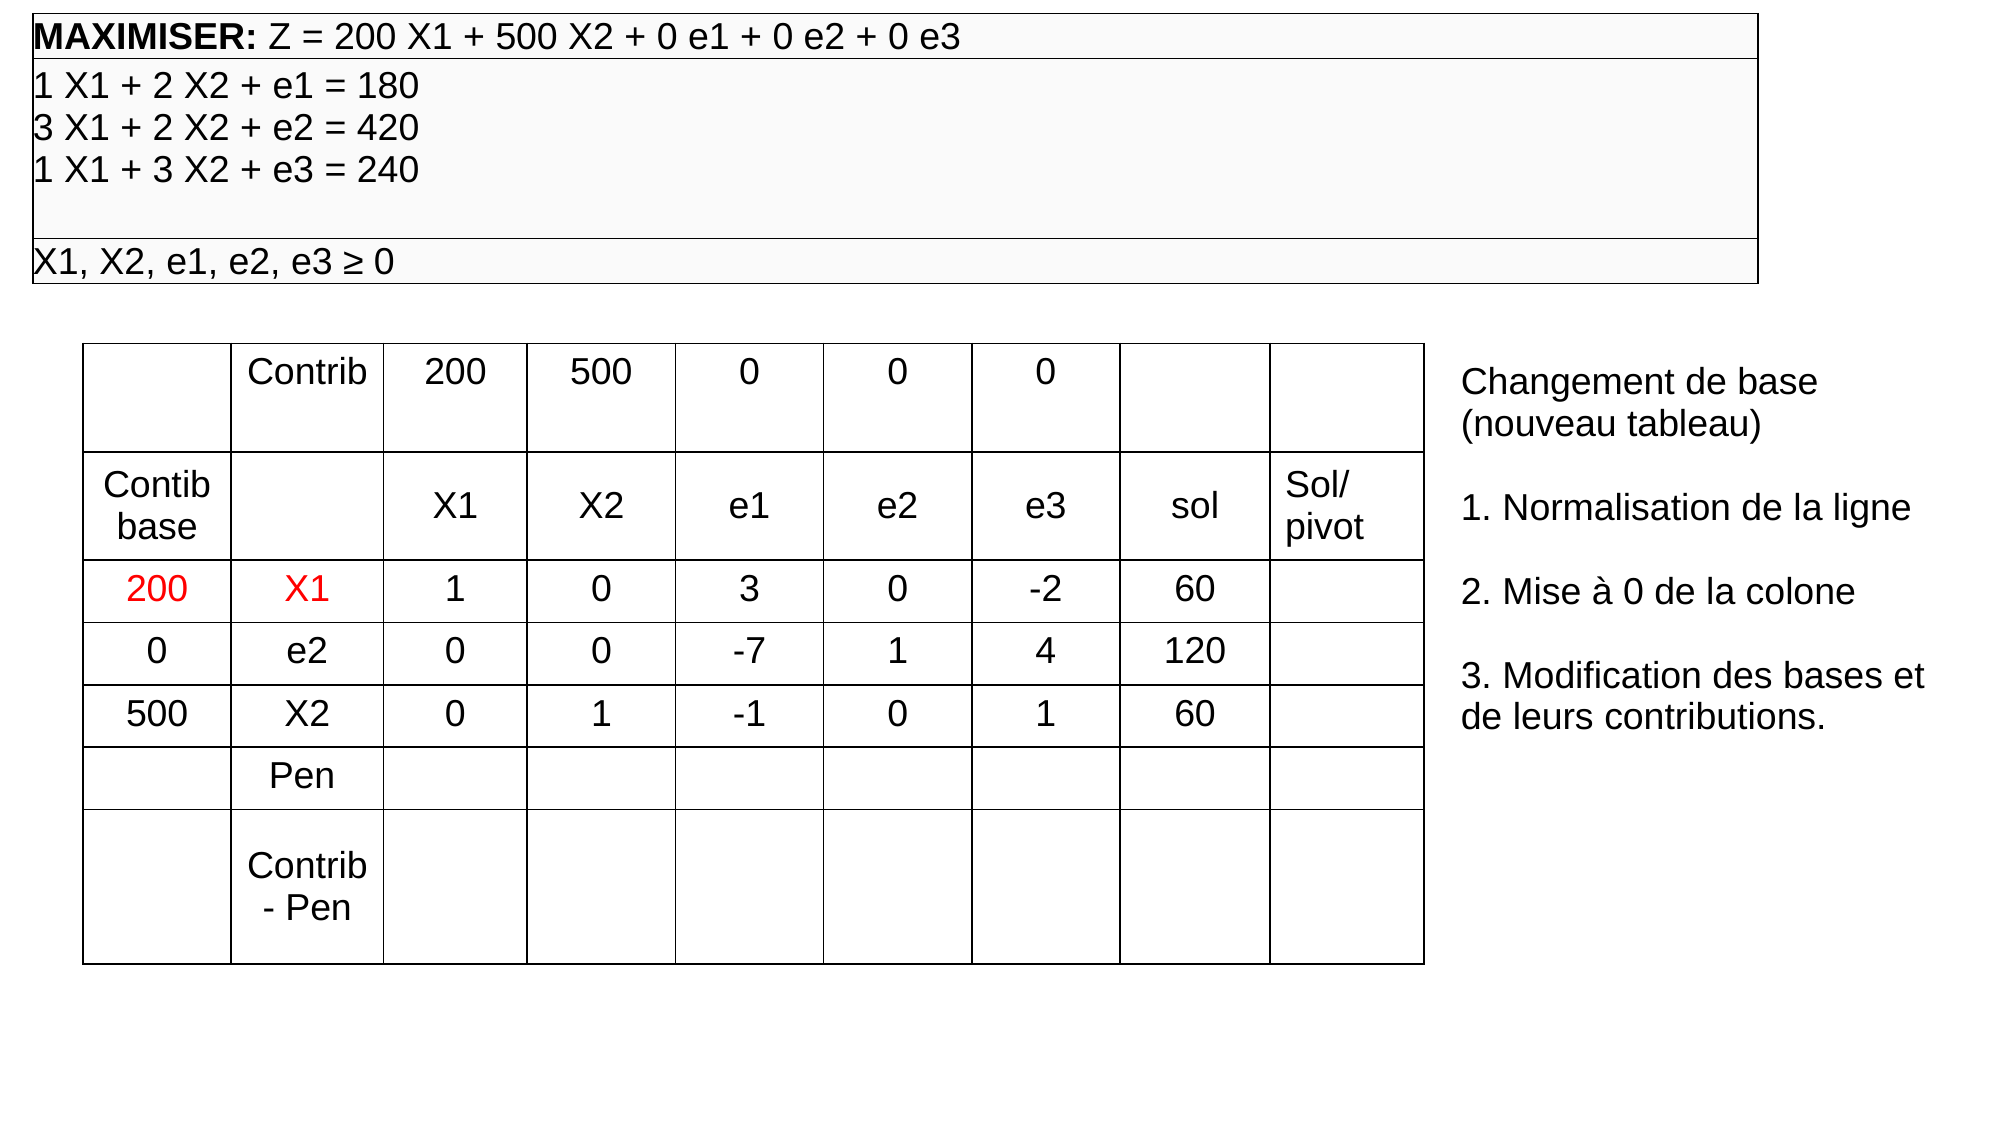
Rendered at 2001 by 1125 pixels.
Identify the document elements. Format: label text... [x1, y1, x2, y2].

table_cell X2 [232, 686, 383, 746]
table_cell [84, 748, 230, 809]
table_header [1271, 344, 1423, 451]
table_cell X2 [528, 453, 675, 559]
table_cell [973, 810, 1119, 963]
table_cell 0 [528, 623, 675, 684]
table_cell [676, 748, 823, 809]
table_cell Sol/pivot [1271, 453, 1423, 559]
table_cell [973, 748, 1119, 809]
table_cell 0 [384, 623, 526, 684]
table_cell 0 [824, 686, 971, 746]
table_cell 1 [824, 623, 971, 684]
table_header Contrib [232, 344, 383, 451]
table_cell e3 [973, 453, 1119, 559]
table_cell [384, 748, 526, 809]
table_cell 4 [973, 623, 1119, 684]
table_cell -1 [676, 686, 823, 746]
table_cell 200 [84, 561, 230, 622]
table_cell 1 [973, 686, 1119, 746]
table_cell Pen [232, 748, 383, 809]
table_cell 120 [1121, 623, 1269, 684]
table_cell 60 [1121, 686, 1269, 746]
table_cell [1271, 686, 1423, 746]
table_cell Contib base [84, 453, 230, 559]
table_header [1121, 344, 1269, 451]
table_cell [824, 748, 971, 809]
table_cell [1121, 810, 1269, 963]
table_cell e2 [824, 453, 971, 559]
table_header 200 [384, 344, 526, 451]
table_cell 0 [528, 561, 675, 622]
table_cell [528, 748, 675, 809]
table_cell 0 [824, 561, 971, 622]
table_cell [1271, 623, 1423, 684]
table_header 0 [676, 344, 823, 451]
table_cell -2 [973, 561, 1119, 622]
table_header 0 [824, 344, 971, 451]
table_cell X1 [232, 561, 383, 622]
table_cell Contrib - Pen [232, 810, 383, 963]
table_cell e1 [676, 453, 823, 559]
table_cell [1271, 810, 1423, 963]
table_cell [528, 810, 675, 963]
table_cell [676, 810, 823, 963]
table_header MAXIMISER: Z = 200 X1 + 500 X2 + 0 e1 + 0 e2 + 0 e3 [34, 14, 1757, 58]
table_cell X1 [384, 453, 526, 559]
table_cell 60 [1121, 561, 1269, 622]
table_cell 1 [528, 686, 675, 746]
table_cell -7 [676, 623, 823, 684]
table_cell [232, 453, 383, 559]
text_box Changement de base (nouveau tableau) 1. Normalisation de la ligne 2. Mise à 0 de la colone 3. Modification des bases et de leurs contributions. [1446, 352, 1988, 901]
table_cell 0 [384, 686, 526, 746]
table_cell [384, 810, 526, 963]
table_cell 1 X1 + 2 X2 + e1 = 180 3 X1 + 2 X2 + e2 = 420 1 X1 + 3 X2 + e3 = 240 [34, 59, 1757, 238]
table_cell [824, 810, 971, 963]
table_cell [1271, 748, 1423, 809]
table_cell 3 [676, 561, 823, 622]
table_header 0 [973, 344, 1119, 451]
table_cell [1121, 748, 1269, 809]
table_cell X1, X2, e1, e2, e3 ≥ 0 [34, 239, 1757, 283]
table_header 500 [528, 344, 675, 451]
table_cell [84, 810, 230, 963]
table_cell 1 [384, 561, 526, 622]
table_cell sol [1121, 453, 1269, 559]
table_cell 500 [84, 686, 230, 746]
table_cell 0 [84, 623, 230, 684]
table_header [84, 344, 230, 451]
table_cell [1271, 561, 1423, 622]
table_cell e2 [232, 623, 383, 684]
